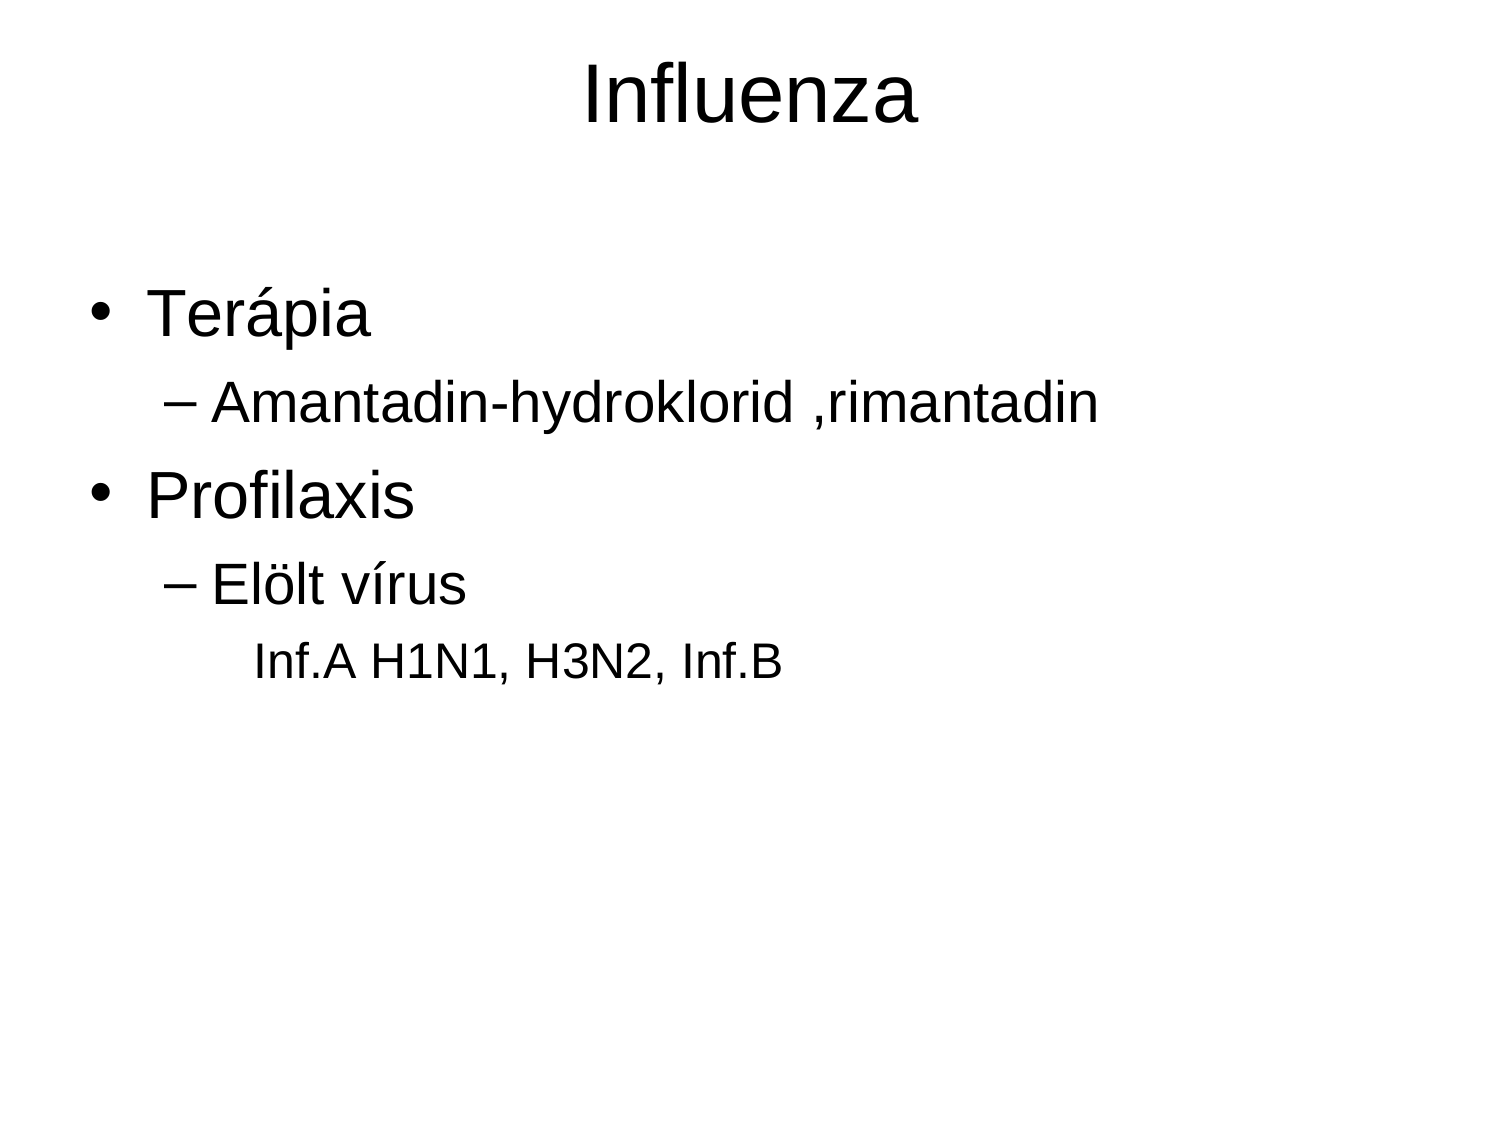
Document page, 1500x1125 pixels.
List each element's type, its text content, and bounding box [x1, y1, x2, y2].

list Terápia Amantadin-hydroklorid ,rimantadin Profilaxis Elölt vírus Inf.A H1N1, H3N2, Inf.B [75, 262, 1426, 1005]
title Influenza [75, 31, 1426, 247]
